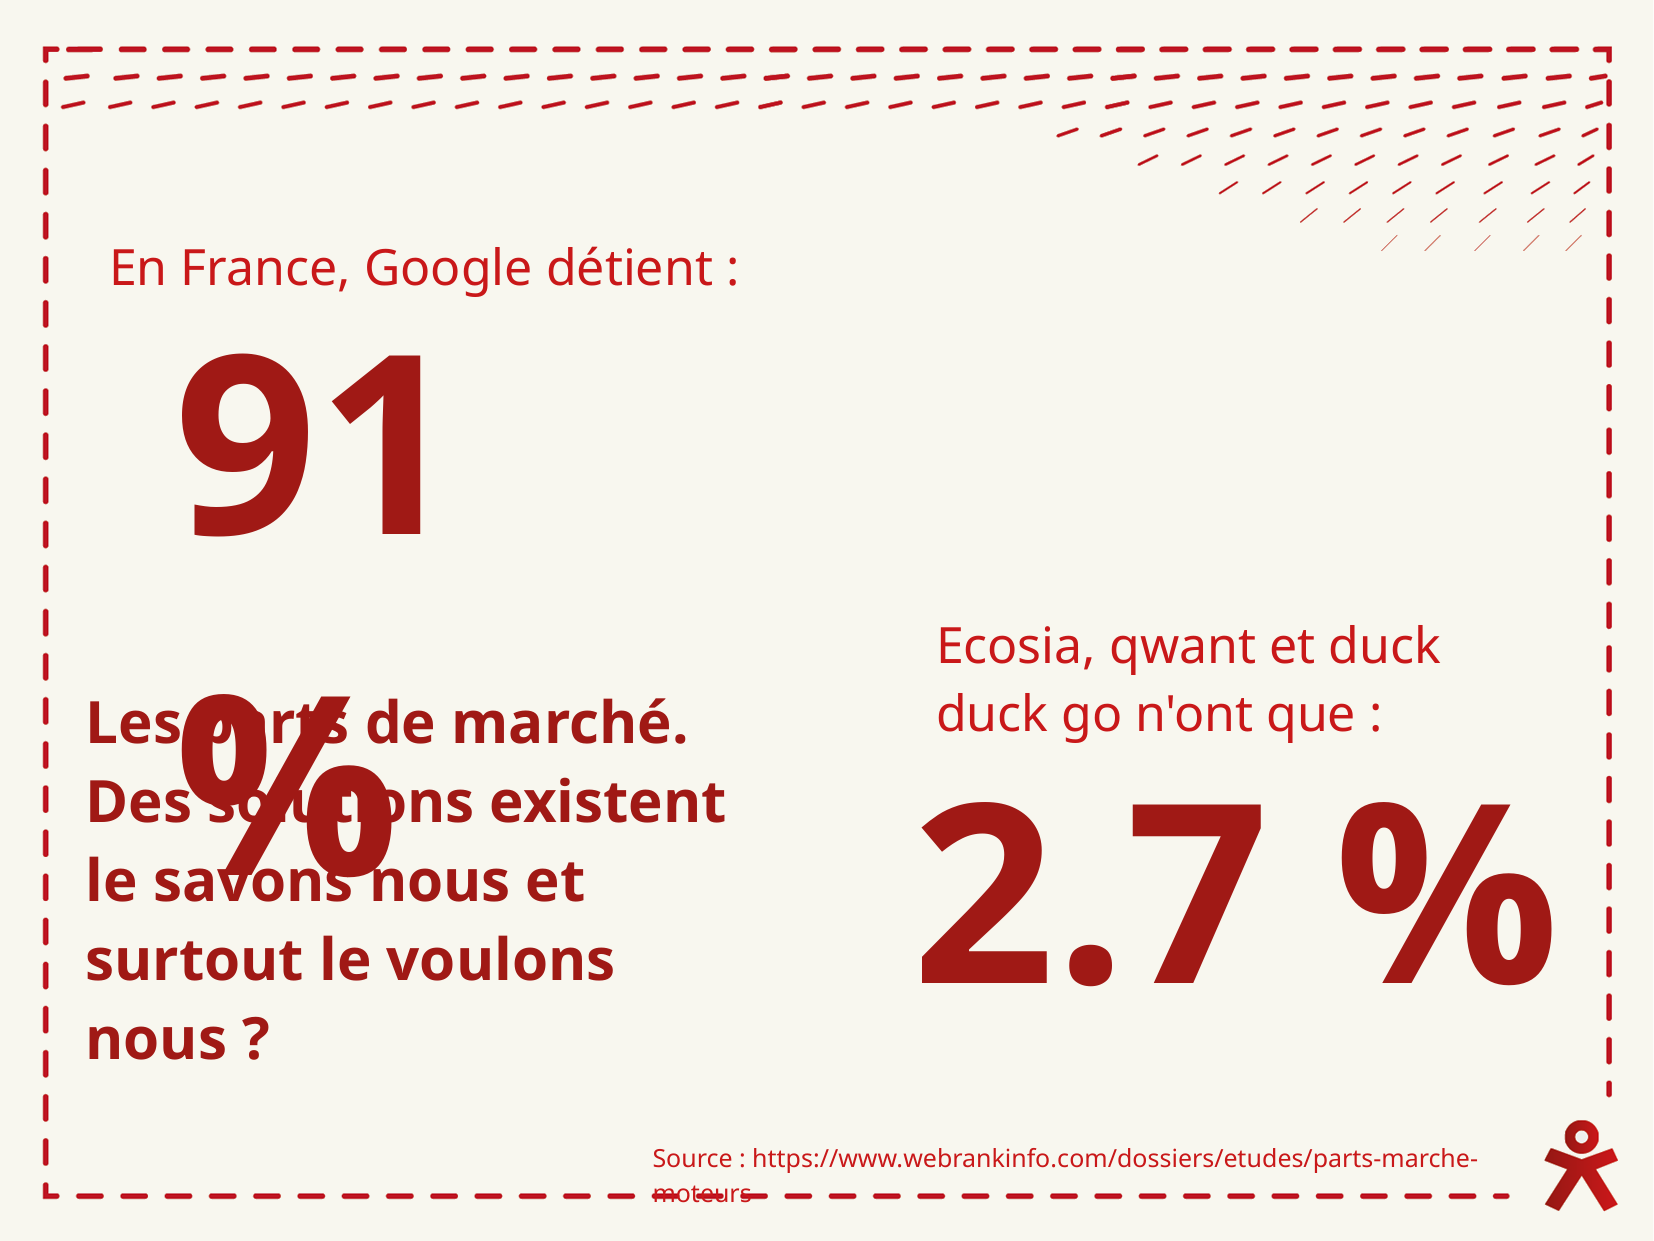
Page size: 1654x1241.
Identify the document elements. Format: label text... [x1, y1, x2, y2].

text_box Les parts de marché. Des solutions existent le savons nous et surtout le voulons nous ? [70, 673, 745, 1075]
picture [0, 0, 1654, 1241]
text_box En France, Google détient : [94, 224, 792, 306]
text_box 2.7 % [897, 708, 1595, 1057]
text_box Ecosia, qwant et duck duck go n'ont que : [921, 602, 1512, 708]
text_box Source : https://www.webrankinfo.com/dossiers/etudes/parts-marche-moteurs [637, 1133, 1536, 1193]
text_box 91% [159, 259, 697, 638]
